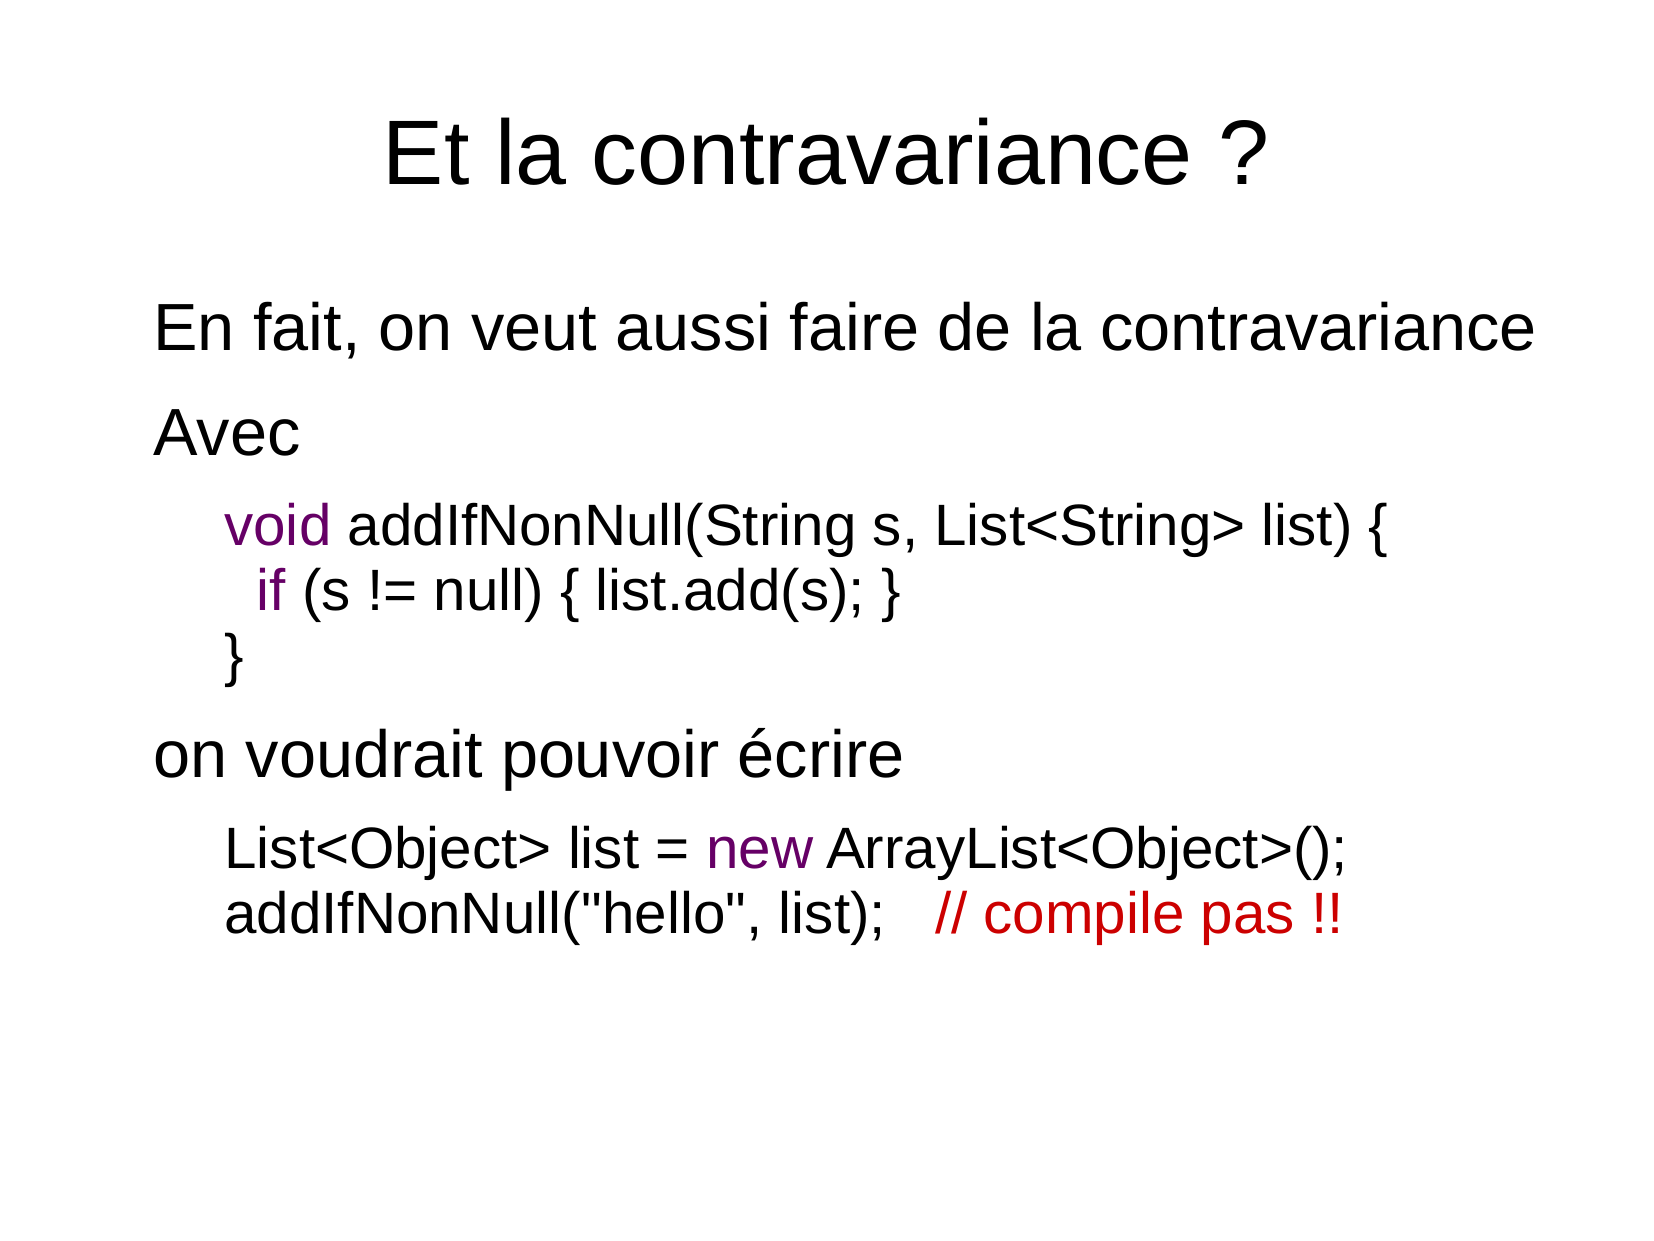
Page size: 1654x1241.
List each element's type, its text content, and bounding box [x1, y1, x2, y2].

list En fait, on veut aussi faire de la contravariance Avec void addIfNonNull(String s, List<String> list) { if (s != null) { list.add(s); } } on voudrait pouvoir écrire List<Object> list = new ArrayList<Object>(); addIfNonNull("hello", list); // compile pas !! [82, 290, 1571, 1141]
title Et la contravariance ? [82, 49, 1571, 257]
